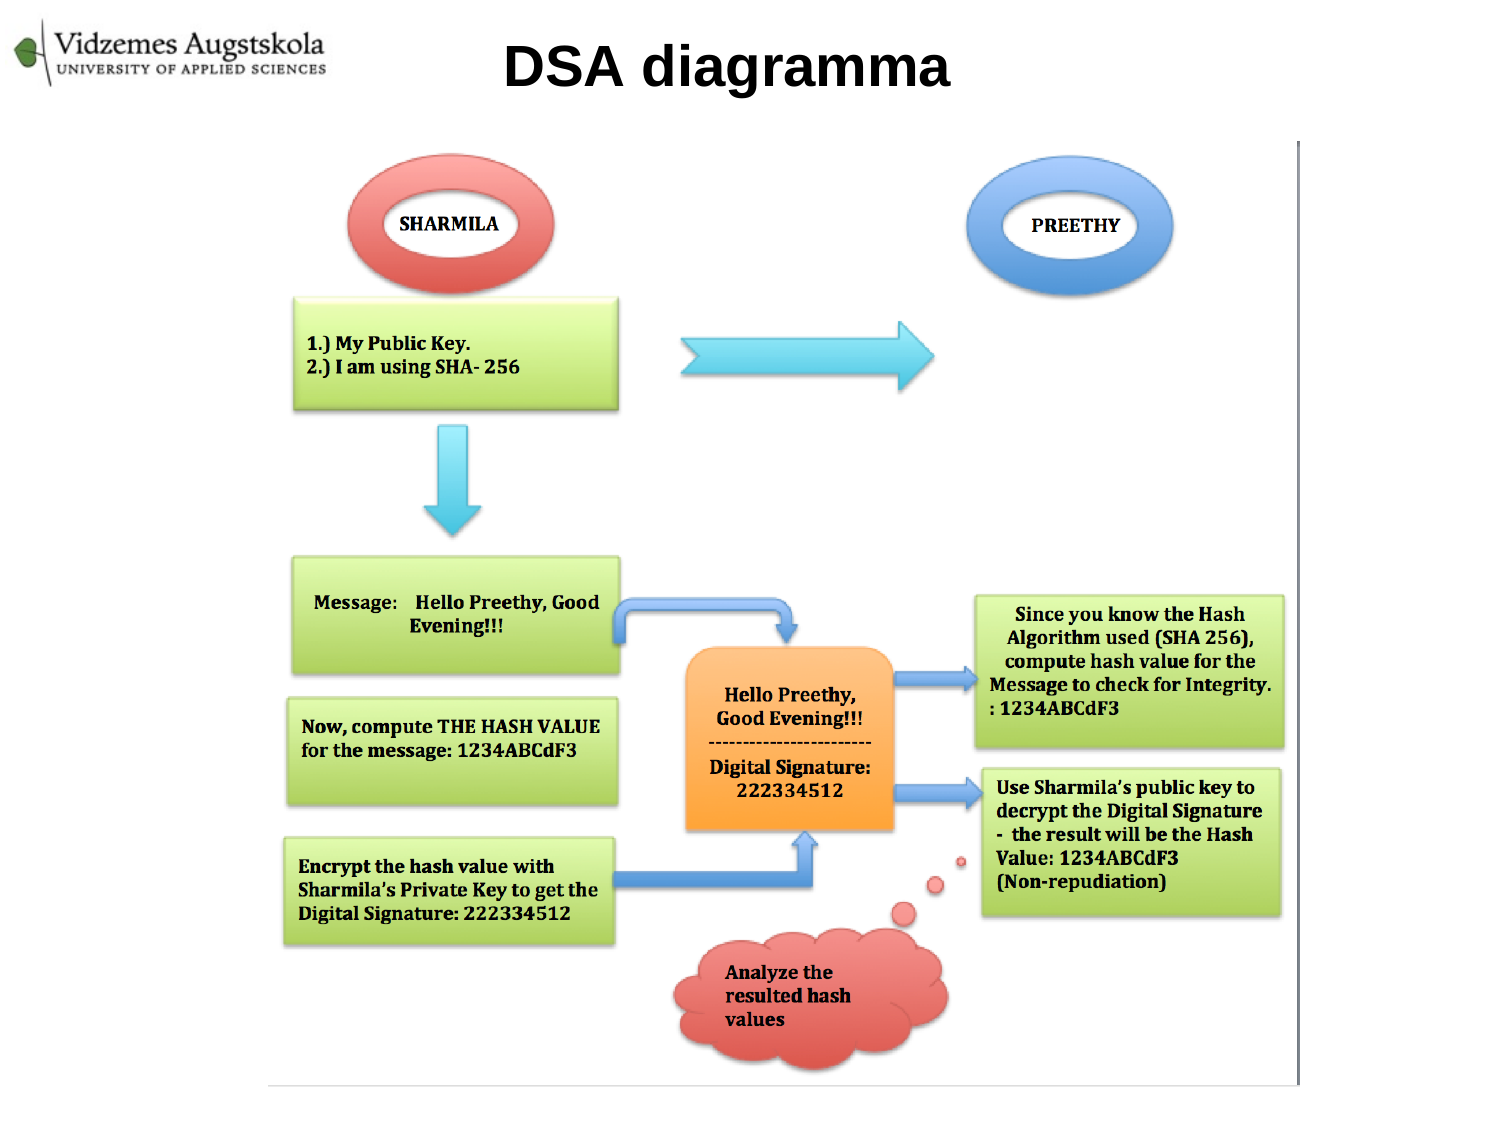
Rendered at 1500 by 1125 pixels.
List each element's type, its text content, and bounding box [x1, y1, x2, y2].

title DSA diagramma [84, 23, 1371, 113]
picture [5, 2, 334, 102]
picture [268, 141, 1300, 1087]
